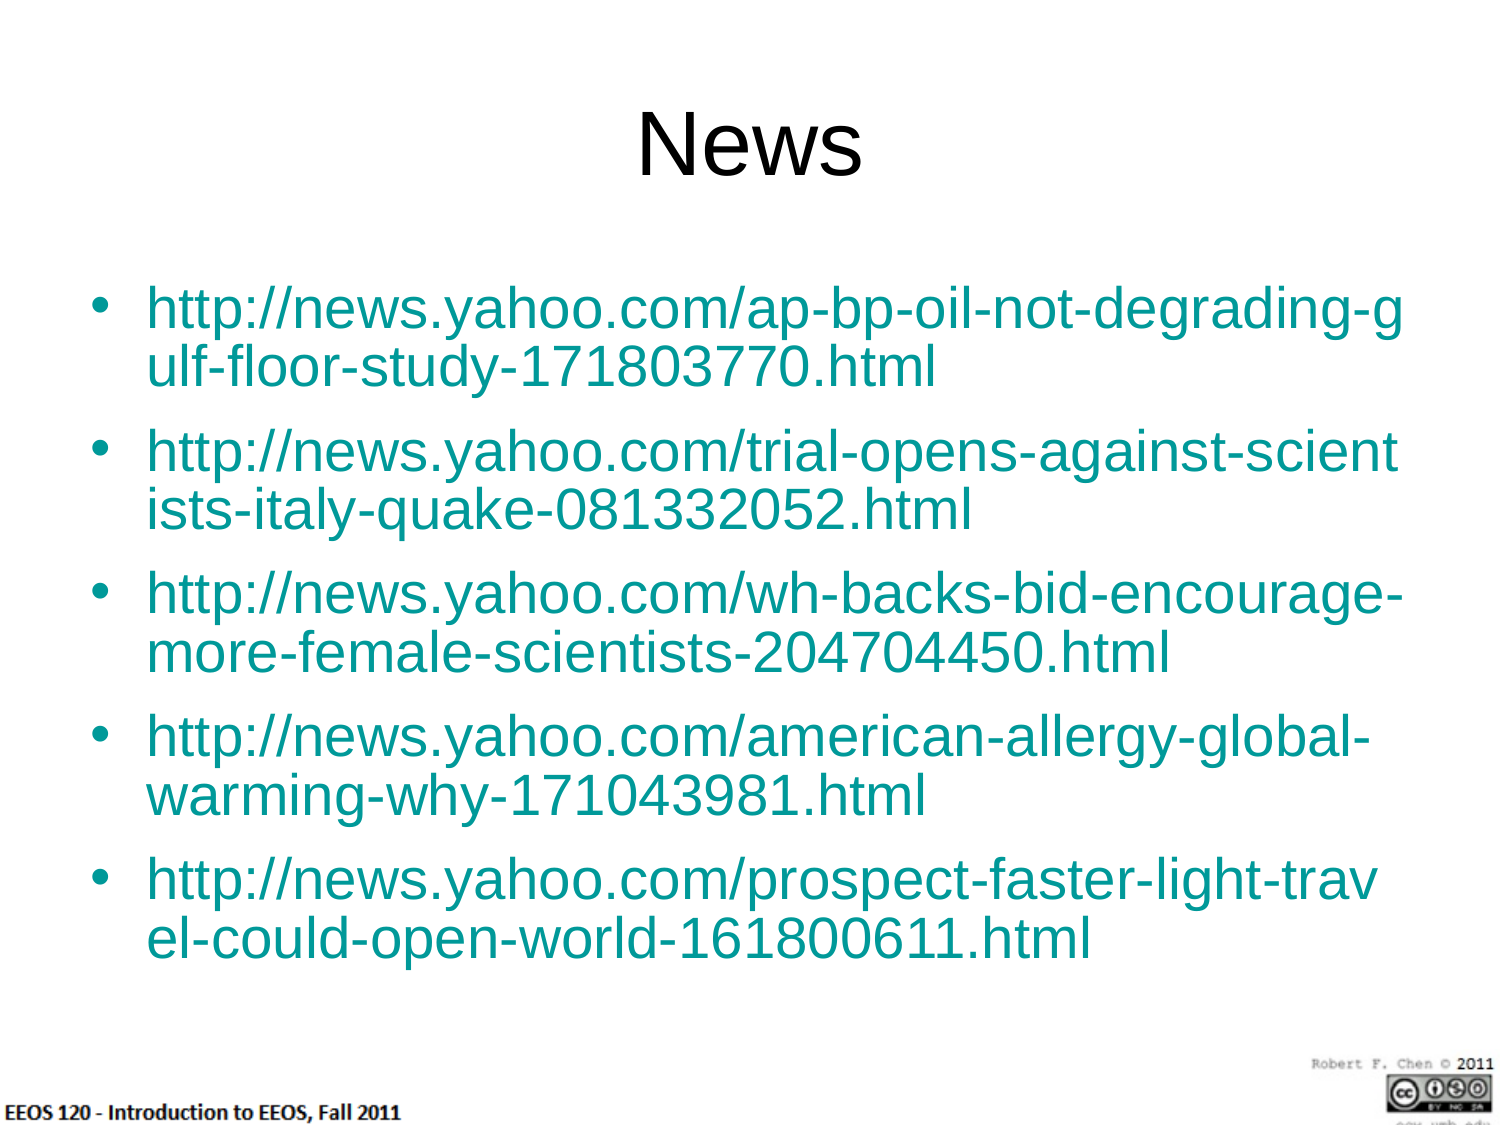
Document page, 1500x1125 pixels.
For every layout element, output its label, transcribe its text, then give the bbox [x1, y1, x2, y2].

title News [75, 45, 1426, 233]
picture [1301, 1049, 1500, 1125]
list http://news.yahoo.com/ap-bp-oil-not-degrading-gulf-floor-study-171803770.html http://news.yahoo.com/trial-opens-against-scientists-italy-quake-081332052.html http://news.yahoo.com/wh-backs-bid-encourage-more-female-scientists-204704450.html http://news.yahoo.com/american-allergy-global-warming-why-171043981.html http://news.yahoo.com/prospect-faster-light-travel-could-open-world-161800611.html [75, 262, 1426, 1006]
picture [0, 1094, 406, 1125]
